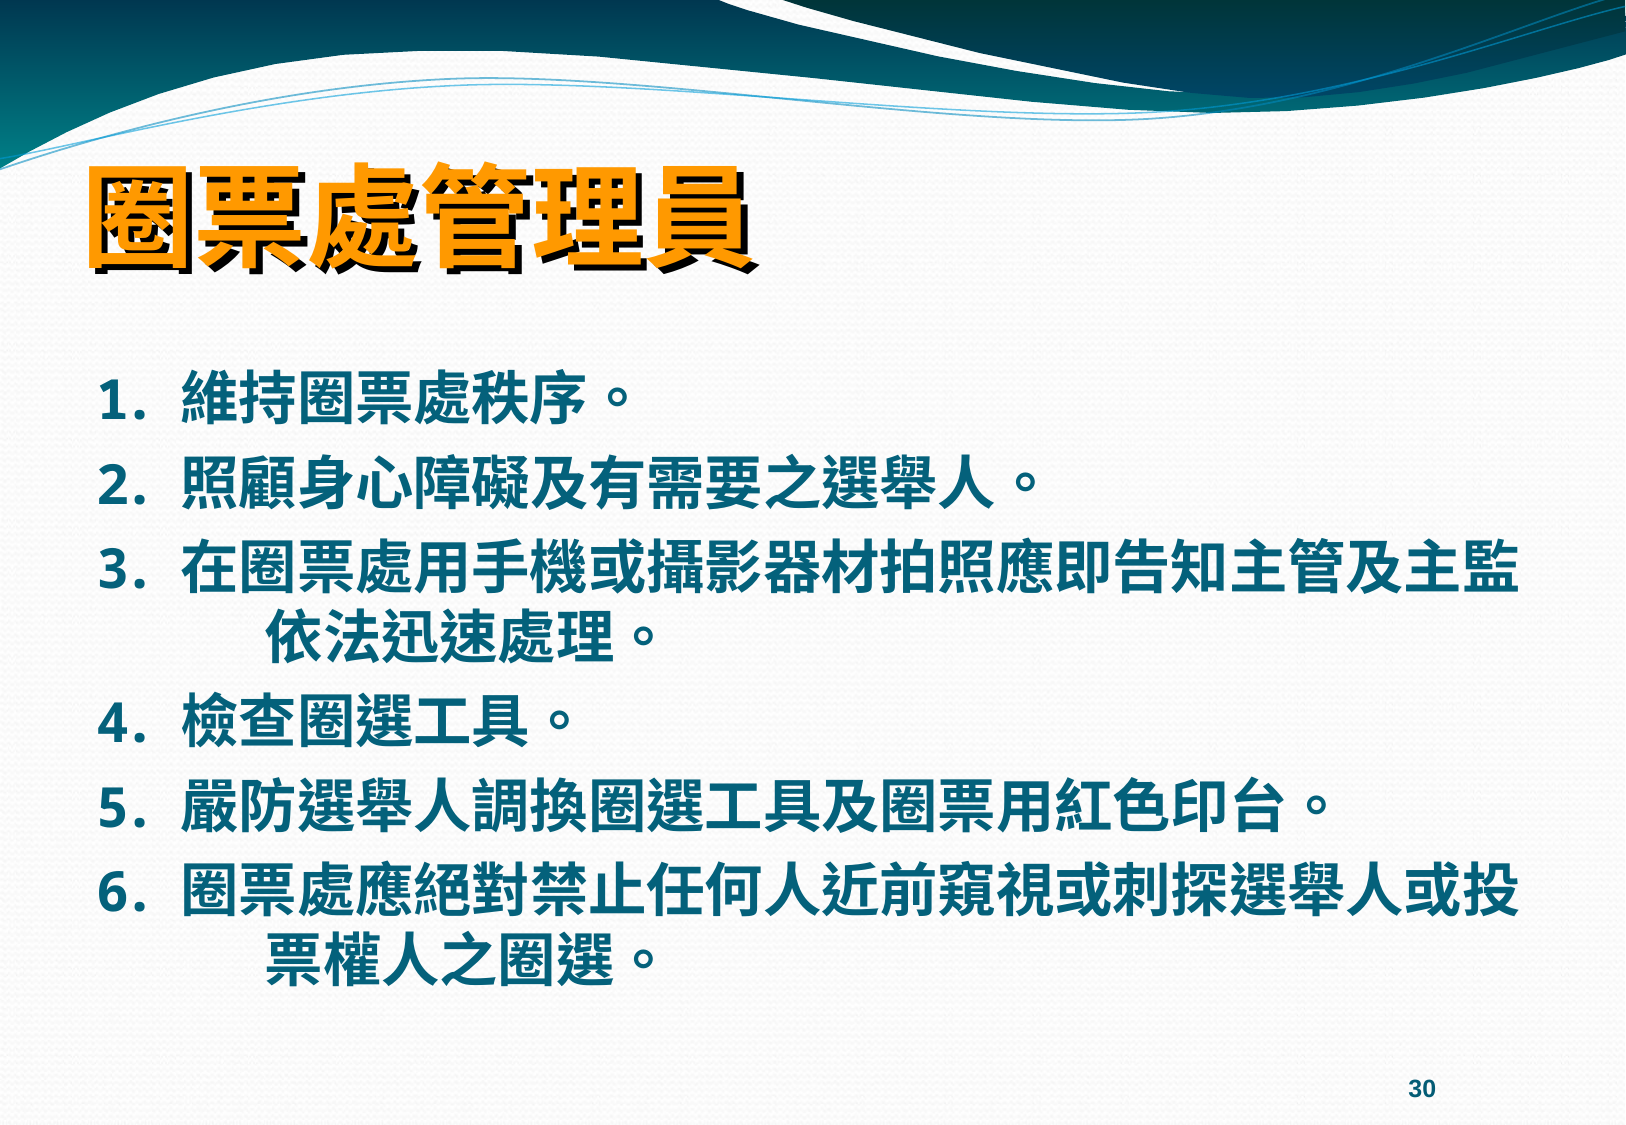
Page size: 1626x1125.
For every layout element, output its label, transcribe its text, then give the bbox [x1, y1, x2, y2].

list 維持圈票處秩序。 照顧身心障礙及有需要之選舉人。 在圈票處用手機或攝影器材拍照應即告知主管及主監依法迅速處理。 檢查圈選工具。 嚴防選舉人調換圈選工具及圈票用紅色印台。 圈票處應絕對禁止任何人近前窺視或刺探選舉人或投票權人之圈選。 [81, 317, 1544, 1038]
text_box 30 [1408, 1042, 1544, 1103]
title 圈票處管理員 [81, 115, 1544, 304]
